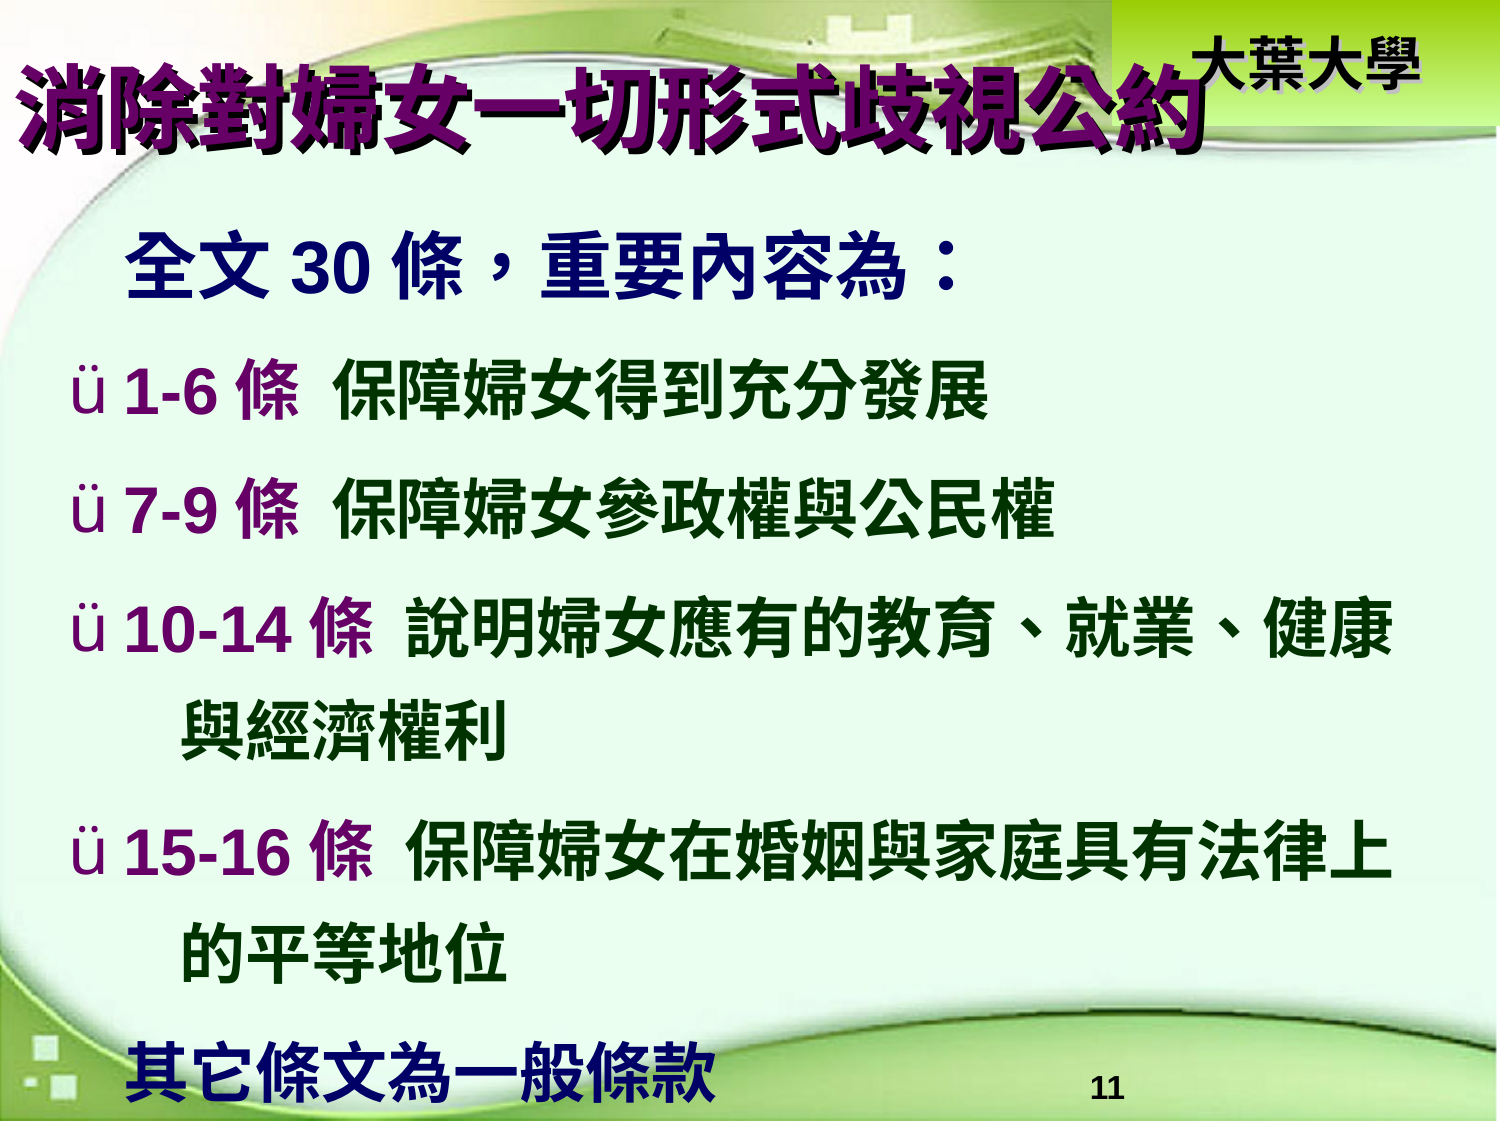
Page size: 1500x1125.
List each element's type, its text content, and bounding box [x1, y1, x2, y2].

list 全文30條，重要內容為： 1-6條 保障婦女得到充分發展 7-9條 保障婦女參政權與公民權 10-14條 說明婦女應有的教育、就業、健康與經濟權利 15-16條 保障婦女在婚姻與家庭具有法律上的平等地位 其它條文為一般條款 [53, 184, 1447, 1125]
title 消除對婦女一切形式歧視公約 [0, 42, 1285, 231]
